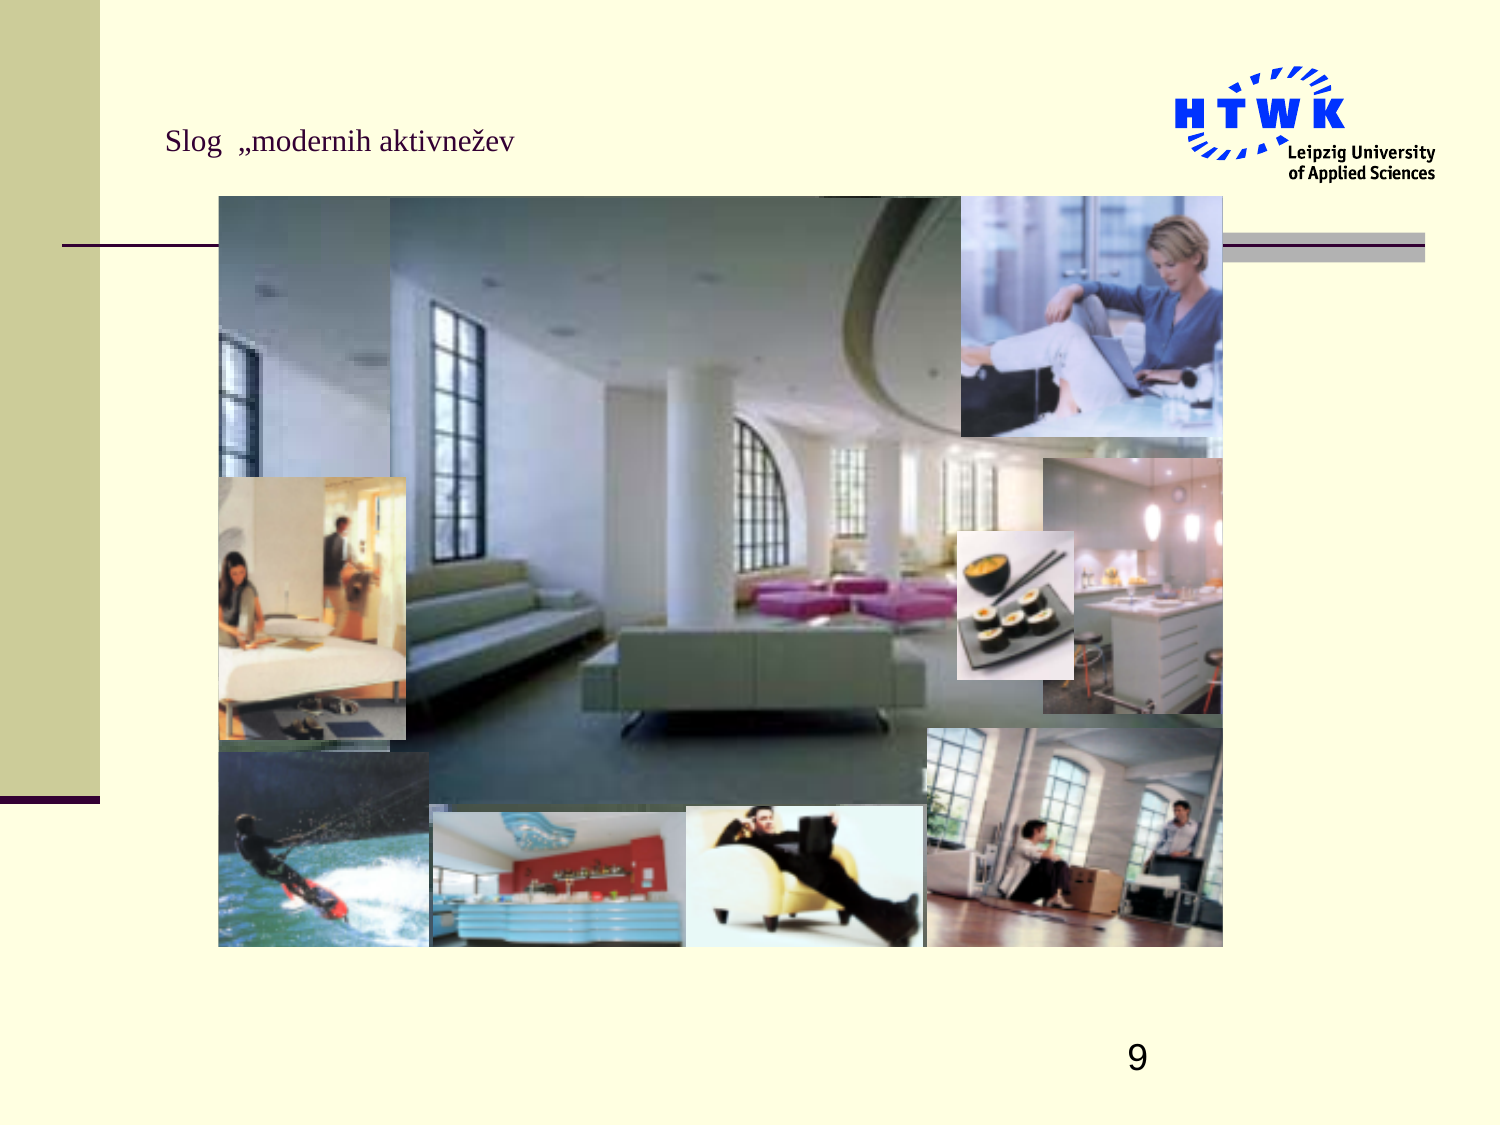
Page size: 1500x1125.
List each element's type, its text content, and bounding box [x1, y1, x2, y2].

picture [1175, 66, 1436, 184]
title Slog „modernih aktivnežev [150, 45, 1426, 234]
chart [218, 196, 1223, 947]
